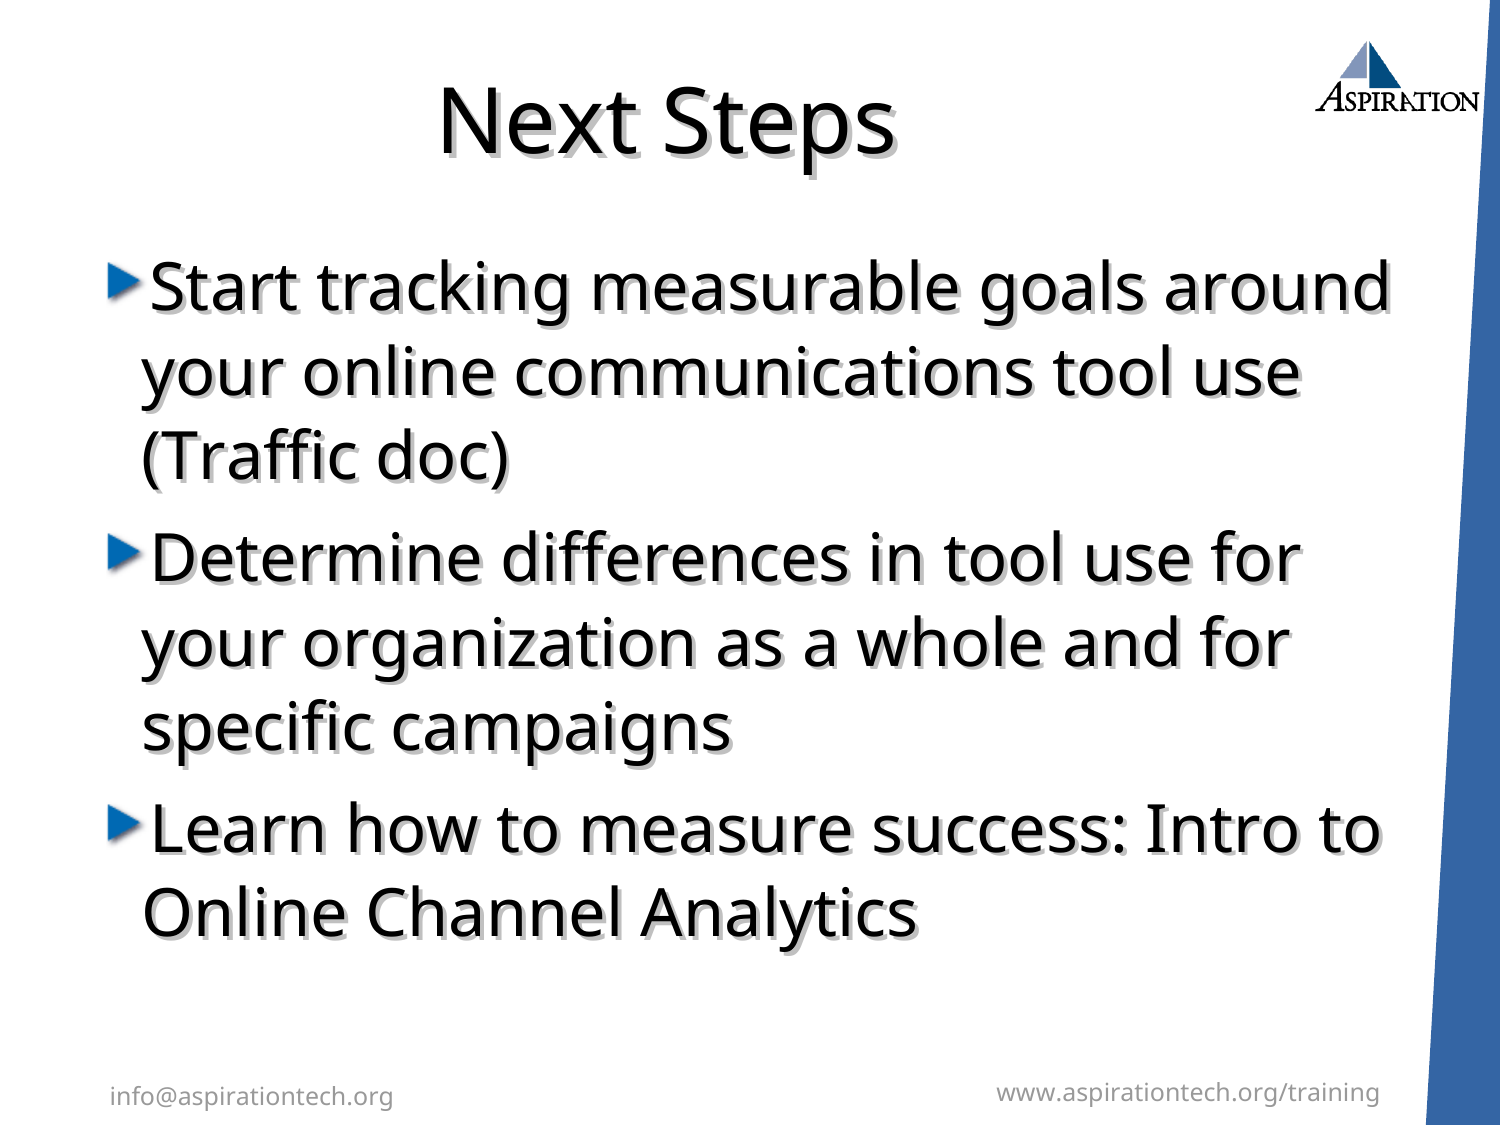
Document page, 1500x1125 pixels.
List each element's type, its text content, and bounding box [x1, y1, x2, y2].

list Start tracking measurable goals around your online communications tool use (Traffic doc) Determine differences in tool use for your organization as a whole and for specific campaigns Learn how to measure success: Intro to Online Channel Analytics [49, 238, 1447, 892]
picture [1315, 41, 1480, 120]
title Next Steps [49, 19, 1284, 206]
